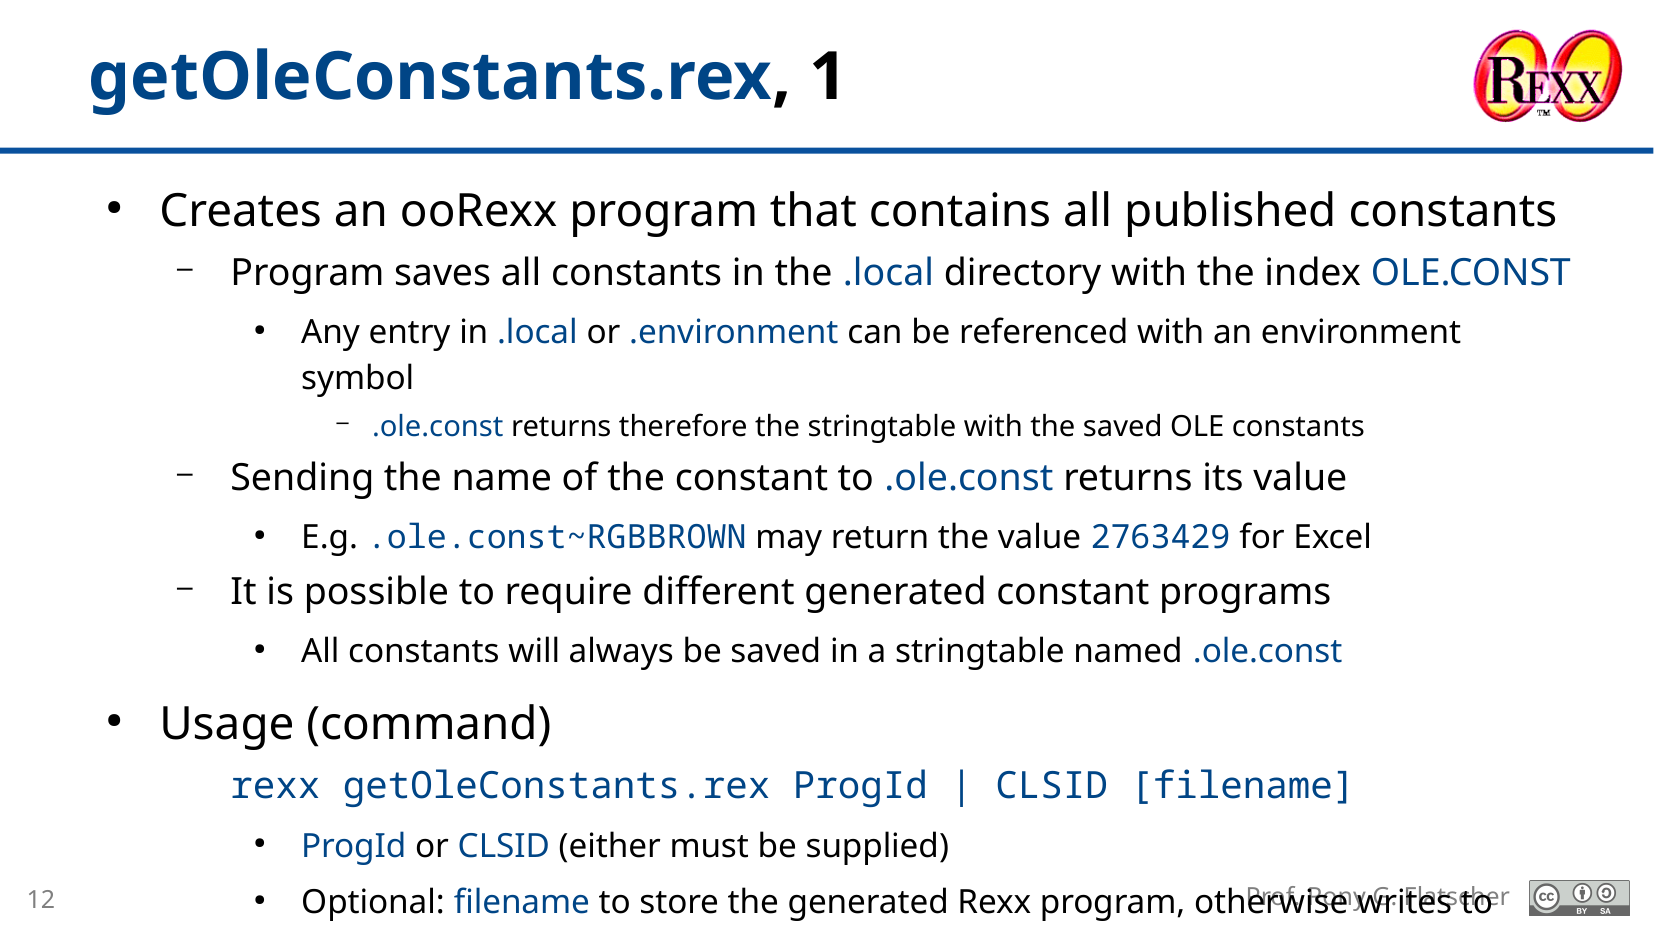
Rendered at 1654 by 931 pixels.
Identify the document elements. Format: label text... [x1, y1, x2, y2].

list Creates an ooRexx program that contains all published constants Program saves all constants in the .local directory with the index OLE.CONST Any entry in .local or .environment can be referenced with an environment symbol .ole.const returns therefore the stringtable with the saved OLE constants Sending the name of the constant to .ole.const returns its value E.g. .ole.const~RGBBROWN may return the value 2763429 for Excel It is possible to require different generated constant programs All constants will always be saved in a stringtable named .ole.const Usage (command) rexx getOleConstants.rex ProgId | CLSID [filename] ProgId or CLSID (either must be supplied) Optional: filename to store the generated Rexx program, otherwise writes to stdout [88, 177, 1577, 857]
title getOleConstants.rex, 1 [29, 0, 1654, 148]
